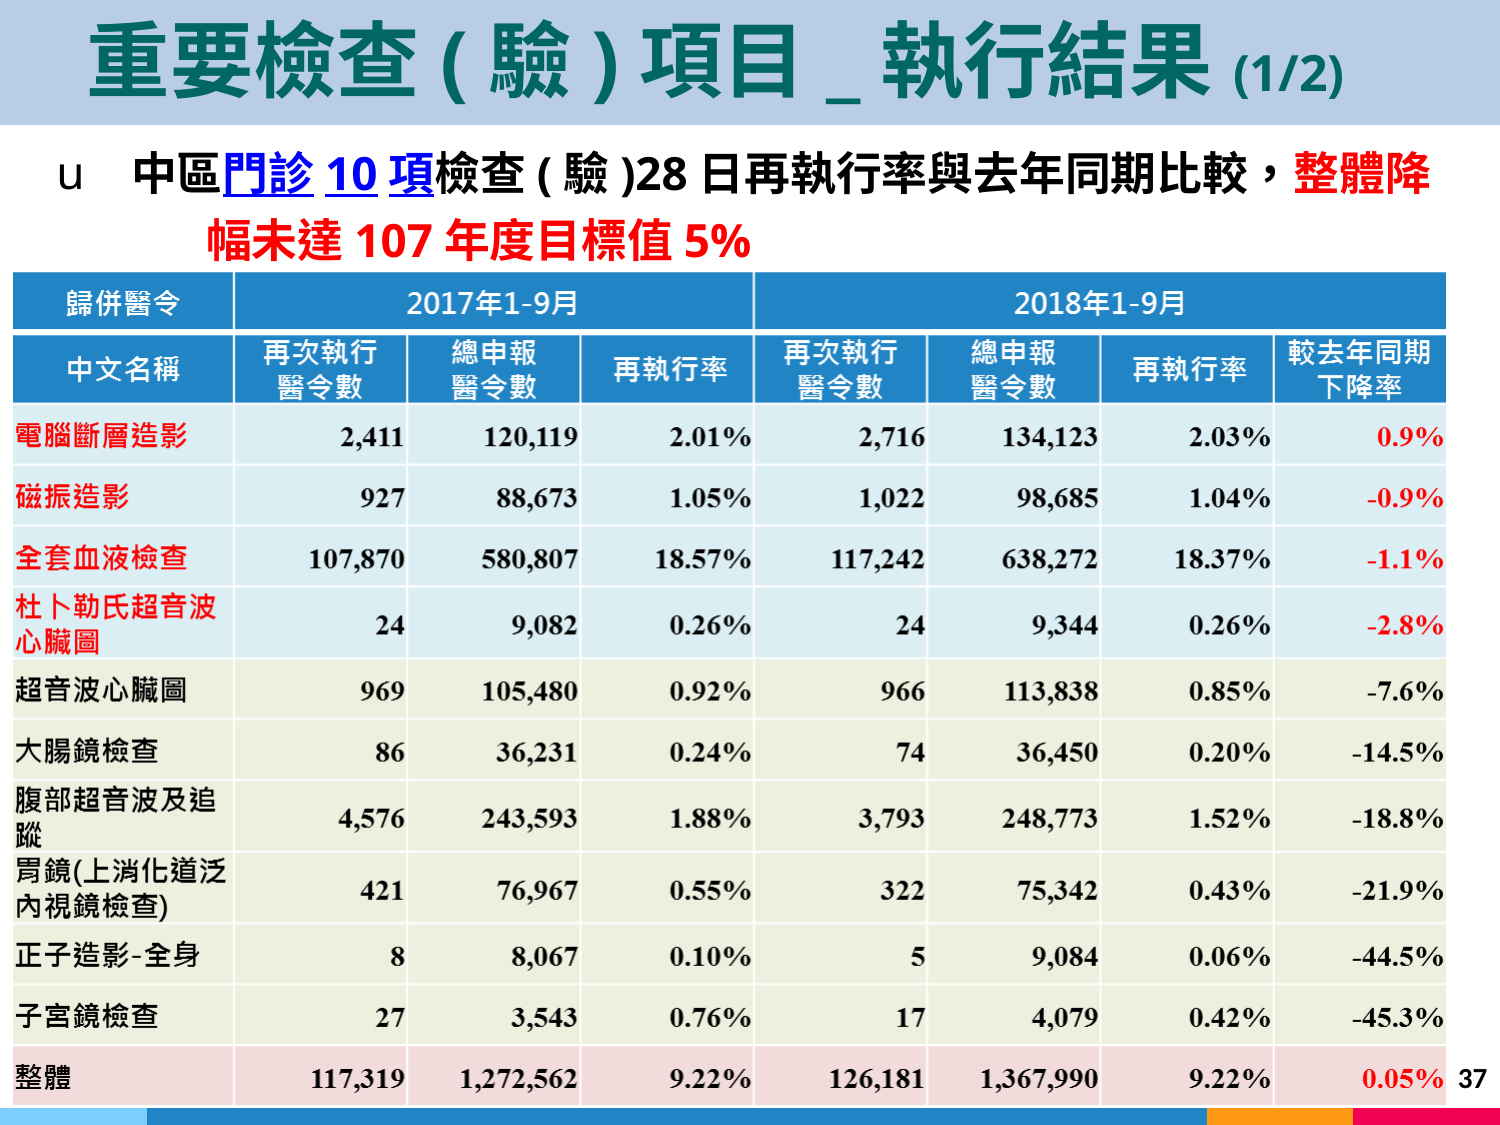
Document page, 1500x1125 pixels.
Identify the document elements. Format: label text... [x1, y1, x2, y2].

text_box 中區門診10項檢查(驗)28日再執行率與去年同期比較，整體降幅未達107年度目標值5% [41, 125, 1471, 274]
picture [11, 271, 1447, 1113]
text_box 重要檢查(驗)項目_執行結果(1/2) [0, 0, 1432, 156]
text_box <編號> [1427, 1043, 1500, 1113]
